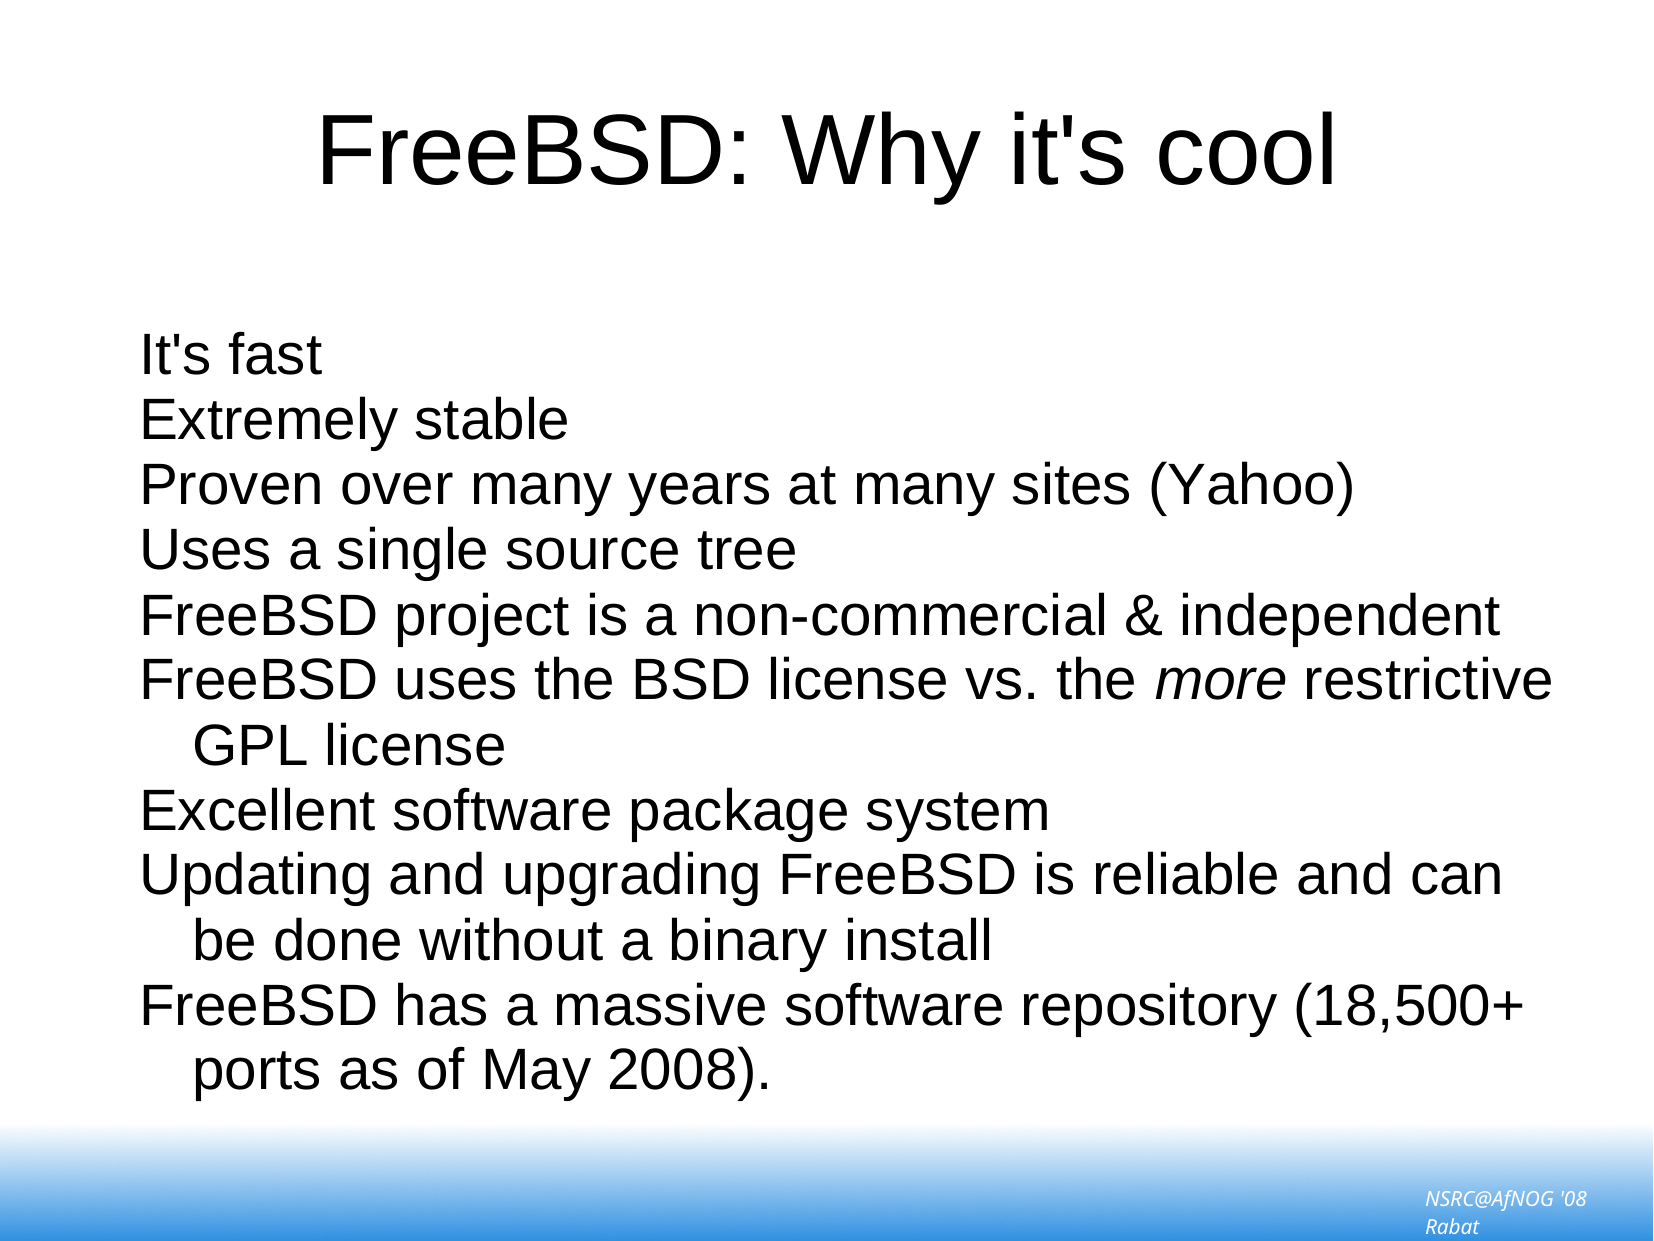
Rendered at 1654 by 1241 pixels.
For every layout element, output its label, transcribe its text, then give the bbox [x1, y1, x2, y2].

picture [0, 1122, 1653, 1241]
title FreeBSD: Why it's cool [121, 46, 1534, 254]
list It's fast Extremely stable Proven over many years at many sites (Yahoo) Uses a single source tree FreeBSD project is a non-commercial & independent FreeBSD uses the BSD license vs. the more restrictive GPL license Excellent software package system Updating and upgrading FreeBSD is reliable and can be done without a binary install FreeBSD has a massive software repository (18,500+ ports as of May 2008). [121, 322, 1561, 1168]
